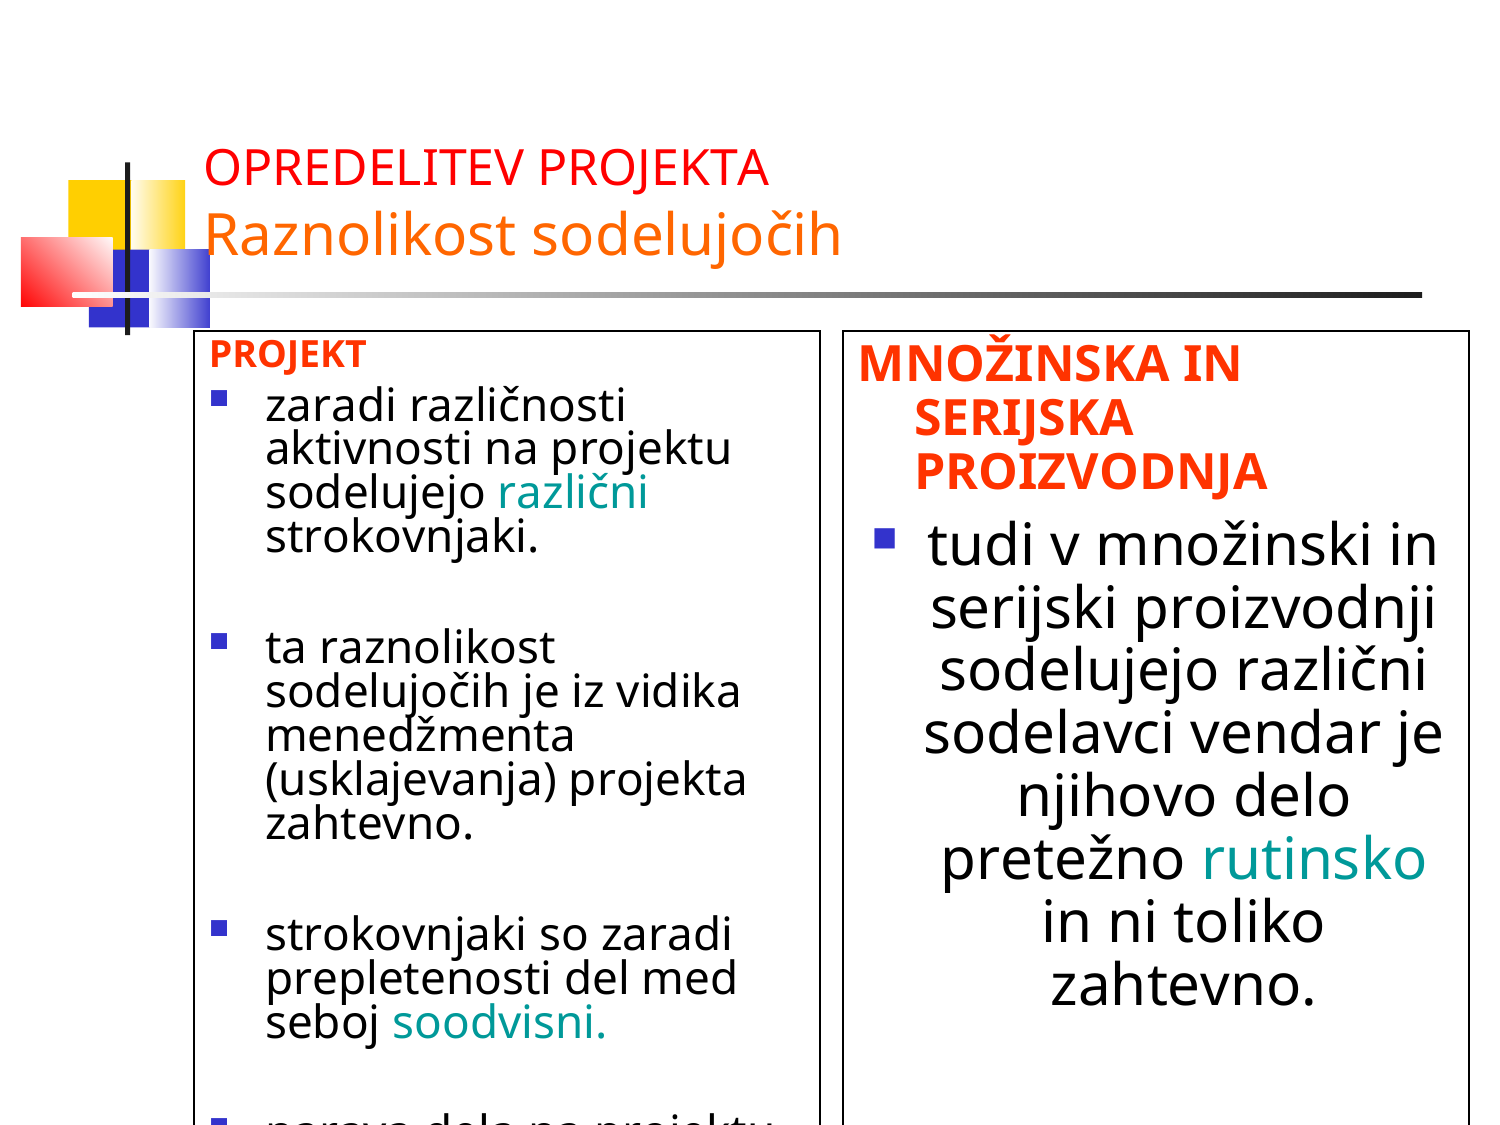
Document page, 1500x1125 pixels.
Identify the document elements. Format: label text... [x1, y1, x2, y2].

title OPREDELITEV PROJEKTA Raznolikost sodelujočih [188, 35, 1468, 276]
list MNOŽINSKA IN SERIJSKA PROIZVODNJA tudi v množinski in serijski proizvodnji sodelujejo različni sodelavci vendar je njihovo delo pretežno rutinsko in ni toliko zahtevno. [842, 331, 1469, 1065]
list PROJEKT zaradi različnosti aktivnosti na projektu sodelujejo različni strokovnjaki. ta raznolikost sodelujočih je iz vidika menedžmenta (usklajevanja) projekta zahtevno. strokovnjaki so zaradi prepletenosti del med seboj soodvisni. narava dela na projektu zahteva timsko (ekipno) delo [193, 331, 820, 1122]
